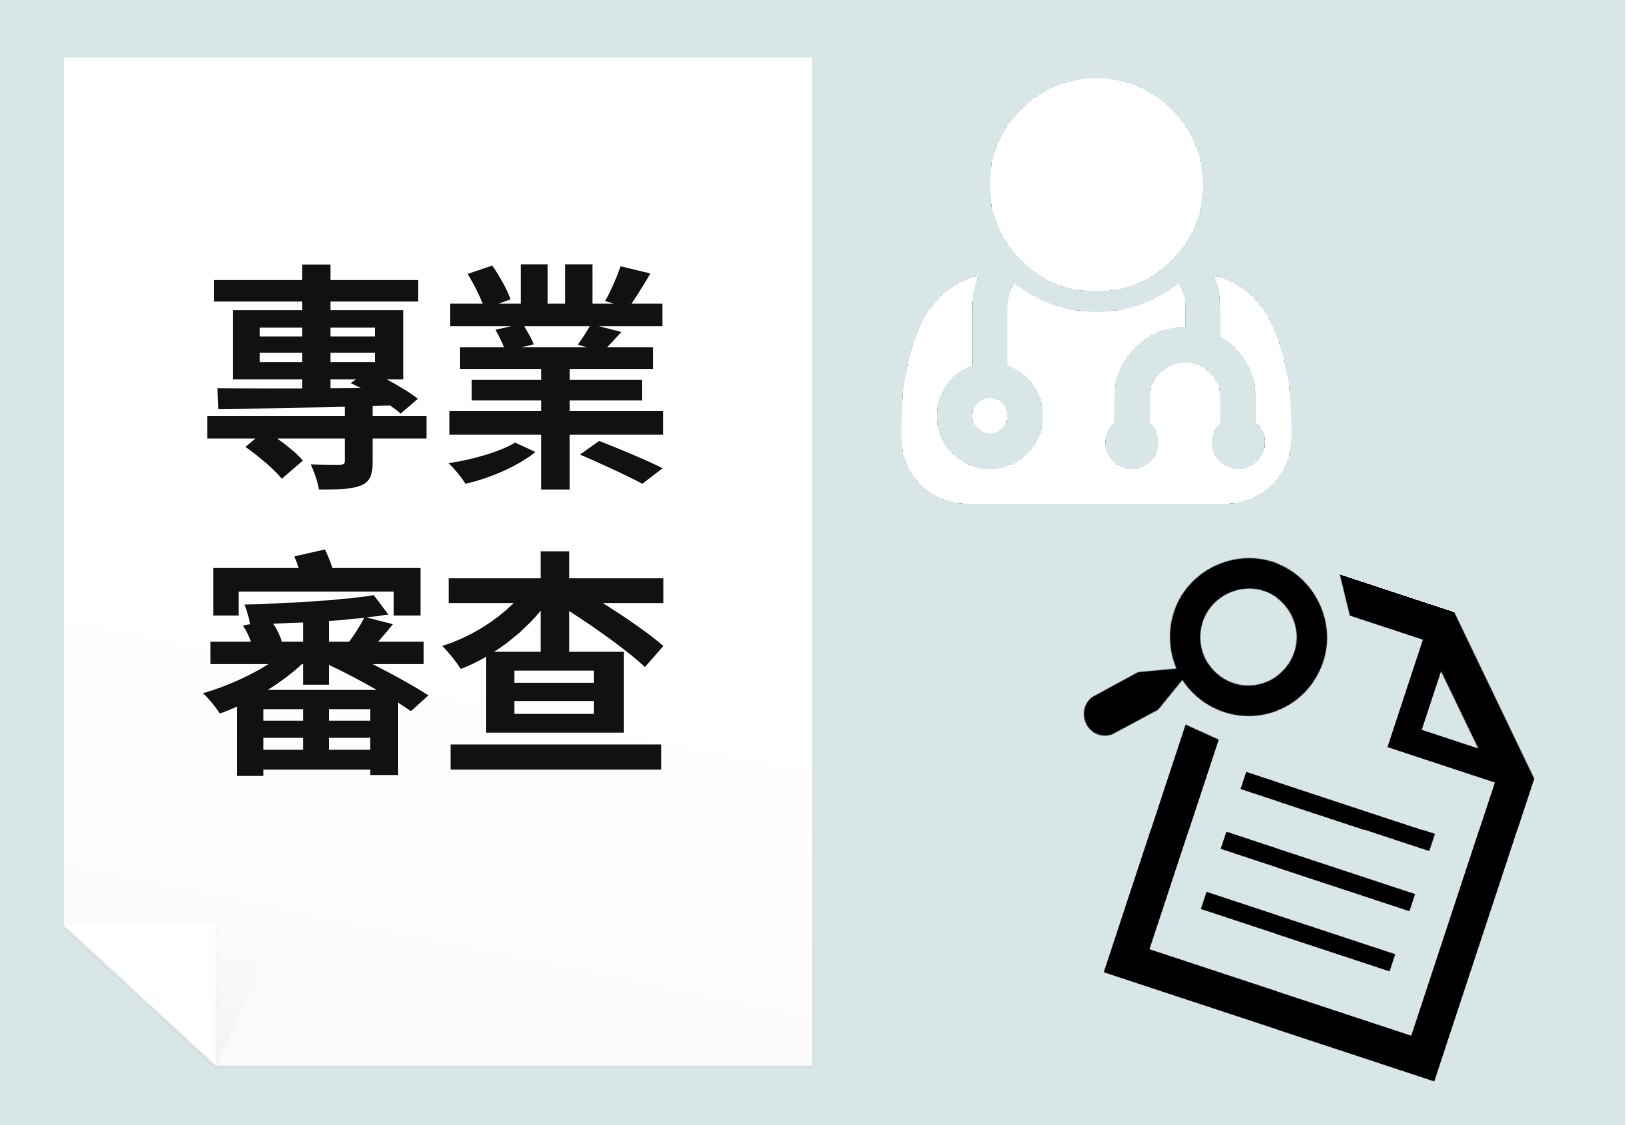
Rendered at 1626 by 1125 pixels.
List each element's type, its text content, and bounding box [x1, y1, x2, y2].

text_box [0, 0, 1625, 1125]
title 專業 審查 [121, 103, 753, 929]
picture [883, 78, 1611, 1100]
